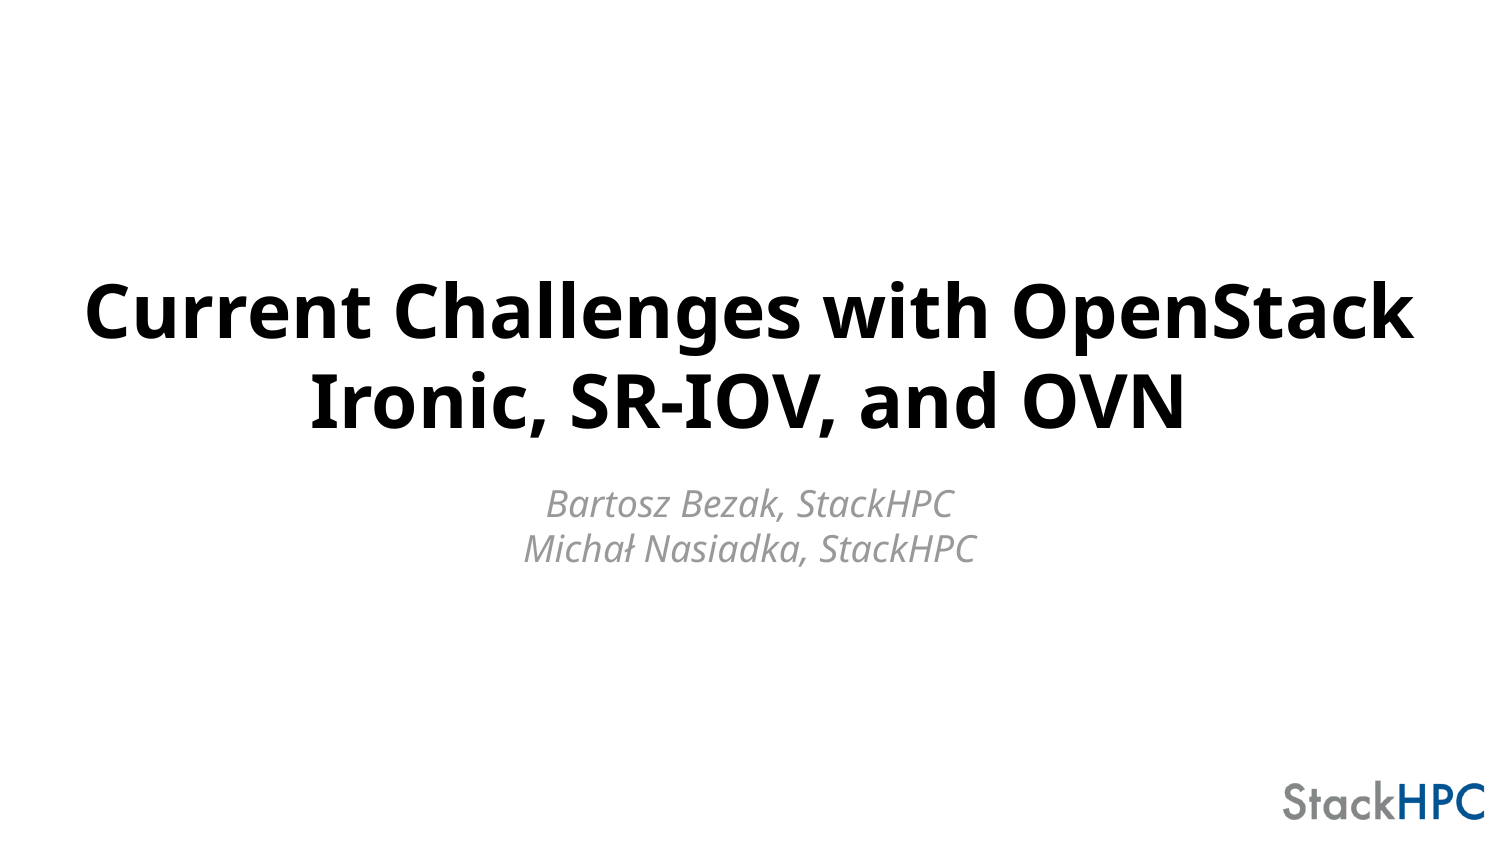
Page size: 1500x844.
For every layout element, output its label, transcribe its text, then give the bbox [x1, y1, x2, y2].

subtitle Bartosz Bezak, StackHPC Michał Nasiadka, StackHPC [51, 464, 1449, 595]
picture [1279, 769, 1488, 834]
title Current Challenges with OpenStack Ironic, SR-IOV, and OVN [51, 260, 1449, 459]
